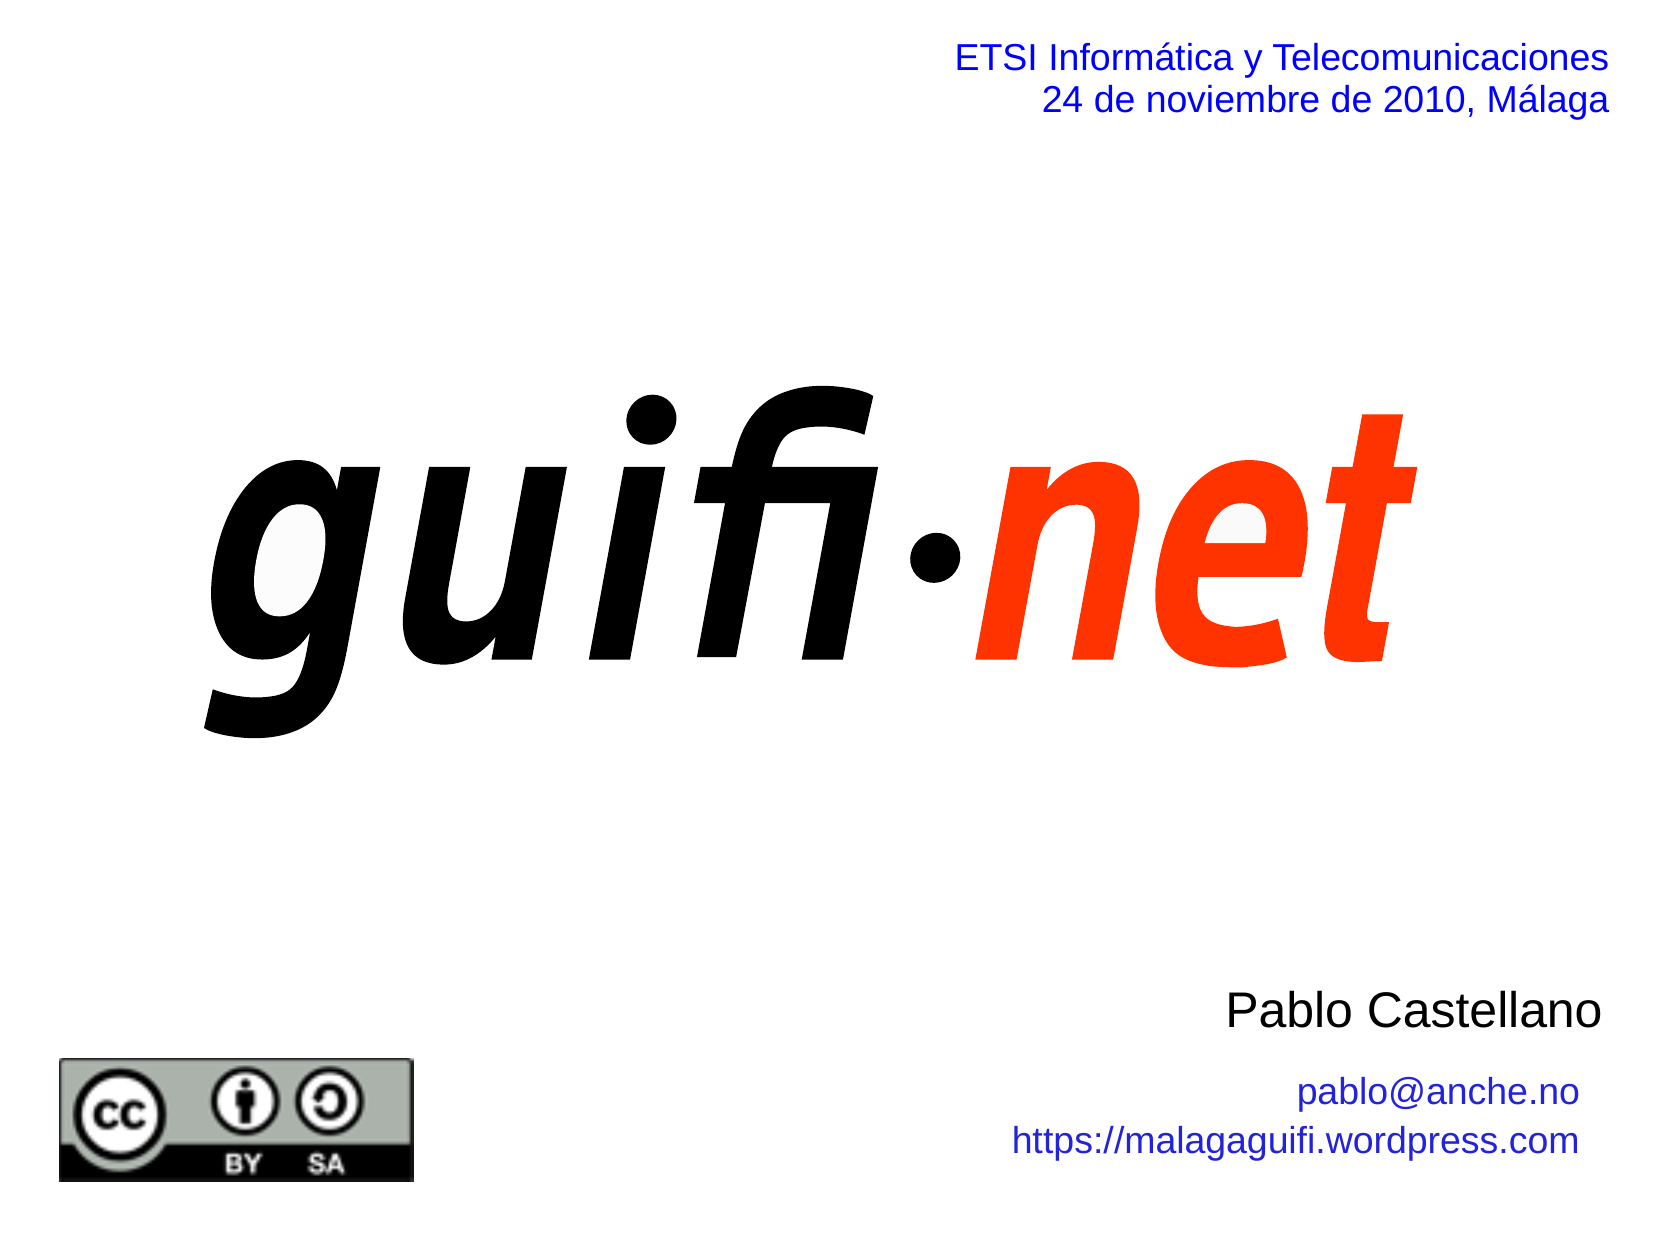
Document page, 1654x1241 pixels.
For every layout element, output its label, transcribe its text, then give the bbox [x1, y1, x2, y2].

text_box ETSI Informática y Telecomunicaciones 24 de noviembre de 2010, Málaga [885, 29, 1625, 129]
text_box https://malagaguifi.wordpress.com [767, 1120, 1595, 1169]
text_box Pablo Castellano [1210, 974, 1625, 1045]
text_box pablo@anche.no [767, 1062, 1595, 1120]
picture [59, 1058, 414, 1182]
picture [203, 385, 1418, 739]
